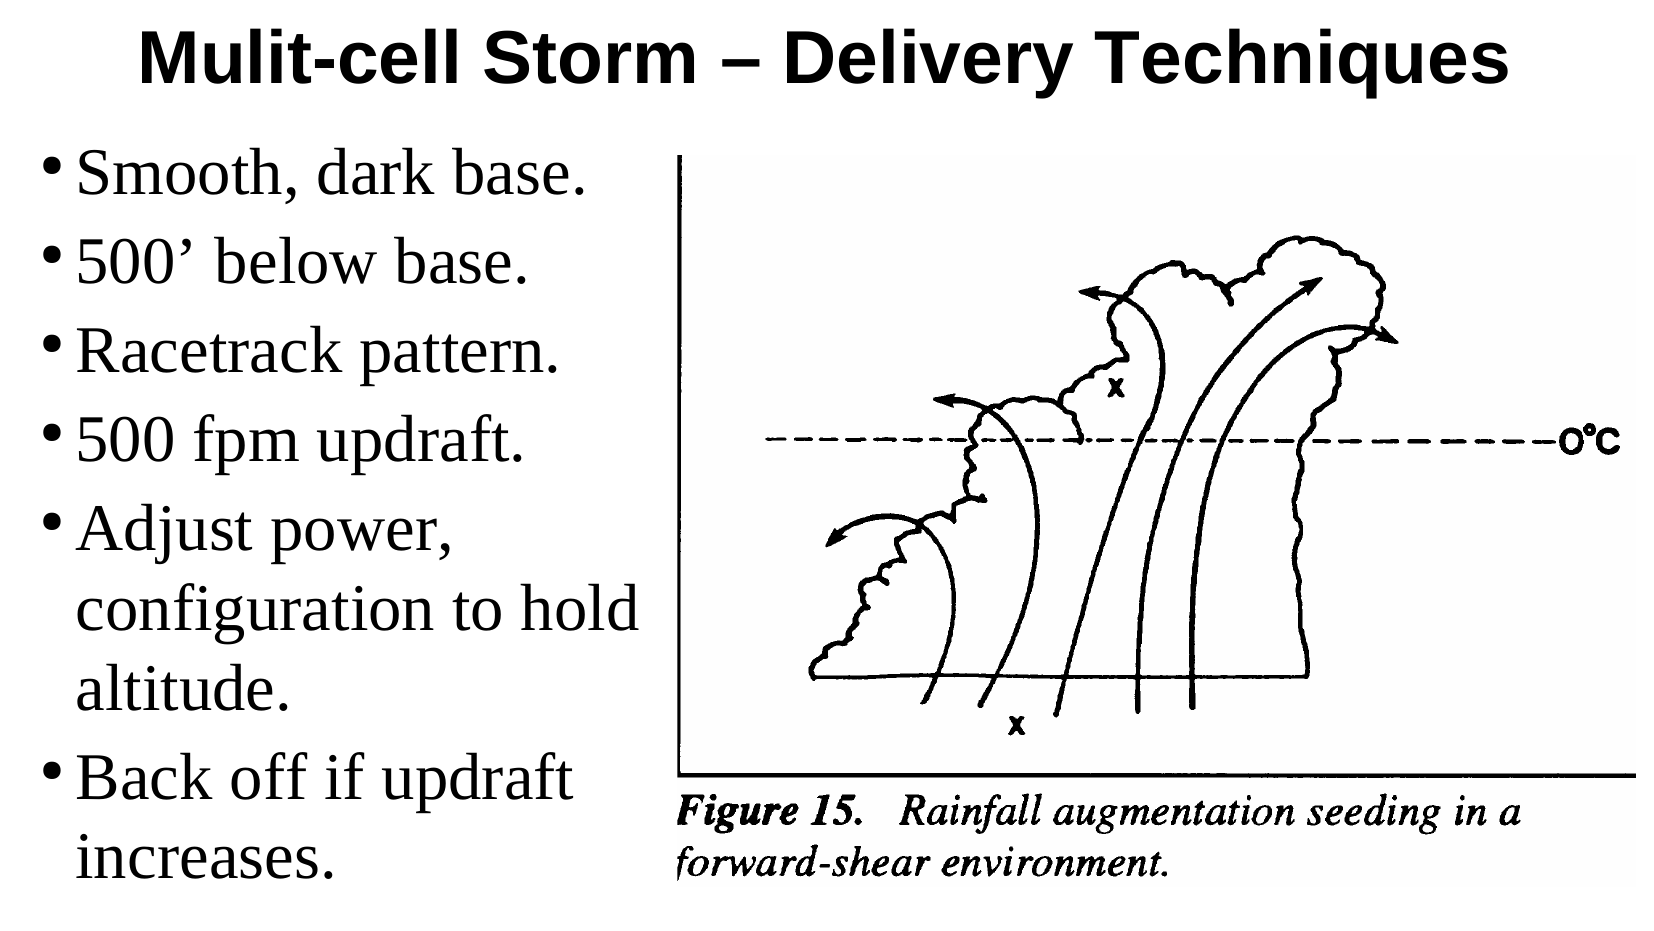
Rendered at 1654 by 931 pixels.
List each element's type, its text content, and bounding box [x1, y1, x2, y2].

title Mulit-cell Storm – Delivery Techniques [0, 0, 1654, 107]
picture [677, 155, 1636, 887]
text_box Smooth, dark base. 500’ below base. Racetrack pattern. 500 fpm updraft. Adjust power, configuration to hold altitude. Back off if updraft increases. [5, 120, 676, 900]
